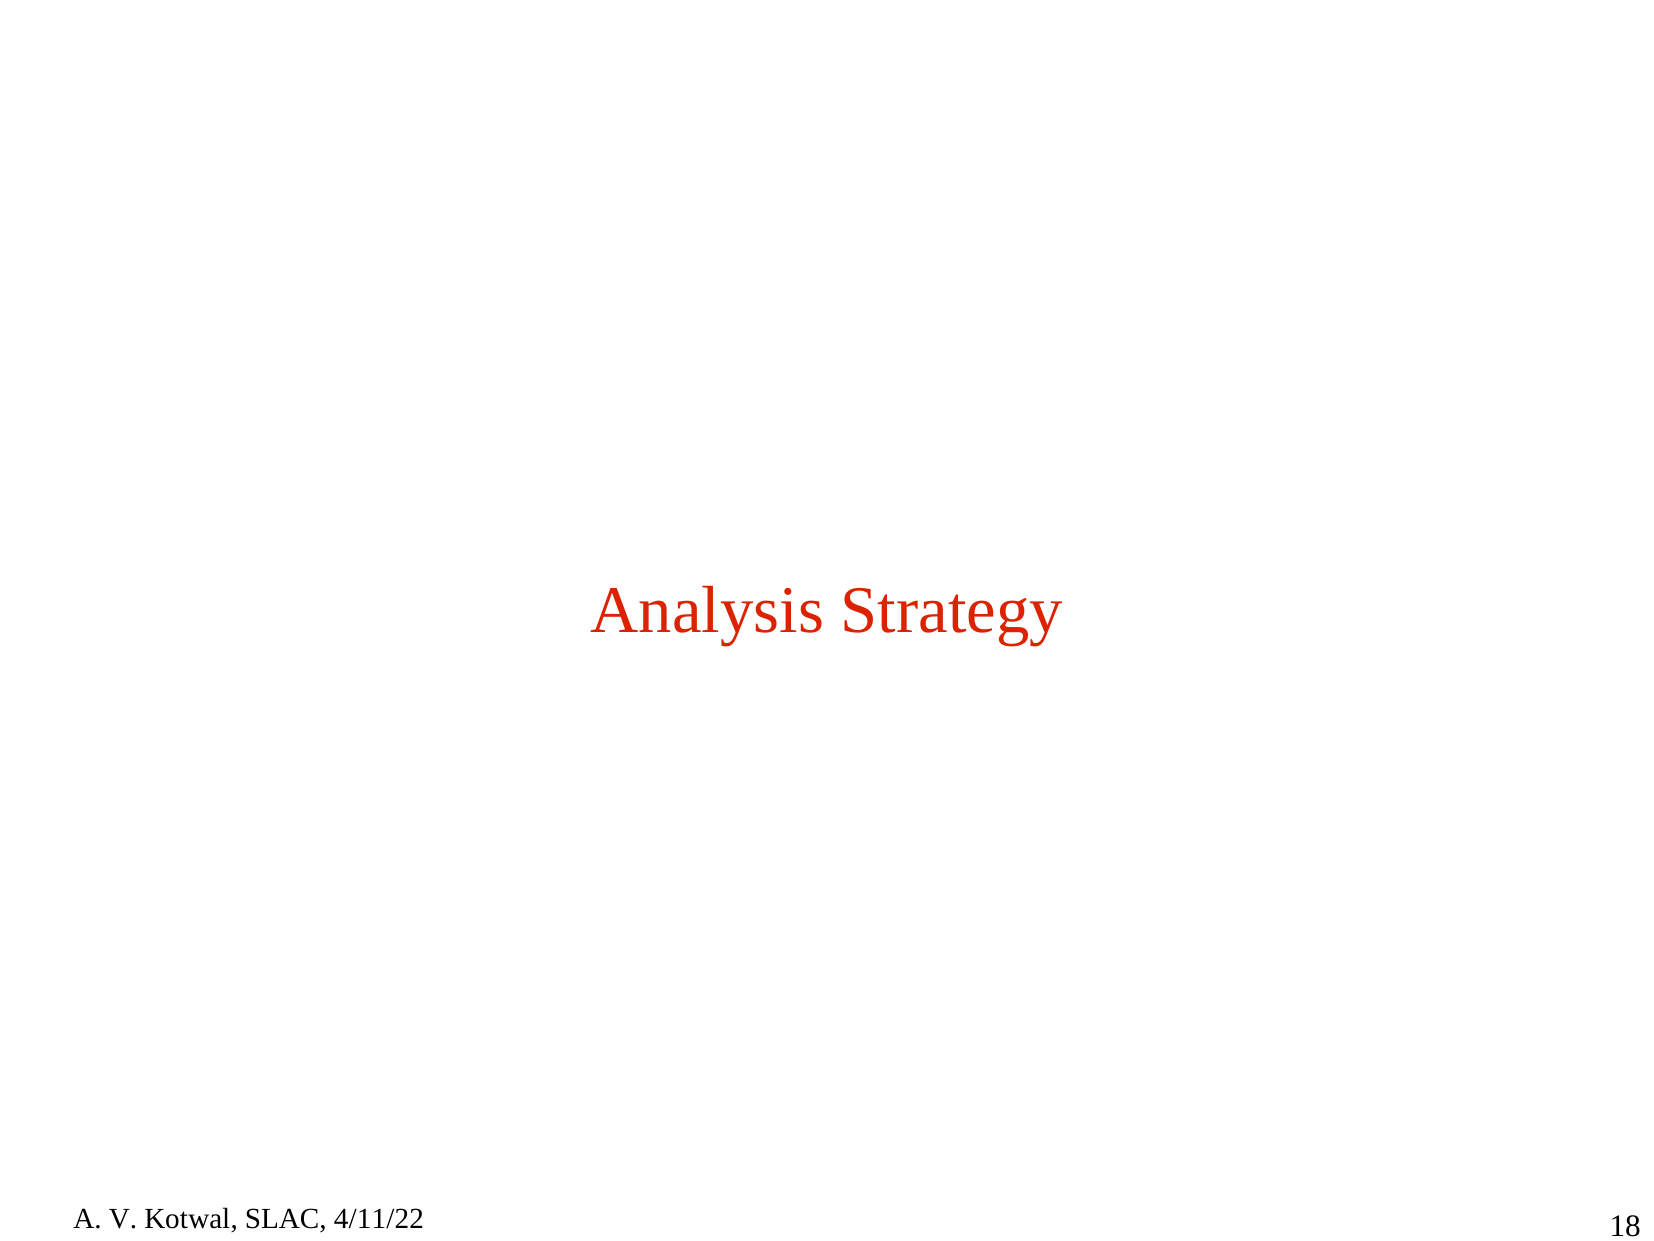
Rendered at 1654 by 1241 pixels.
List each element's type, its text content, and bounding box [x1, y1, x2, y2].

title Analysis Strategy [121, 539, 1534, 681]
